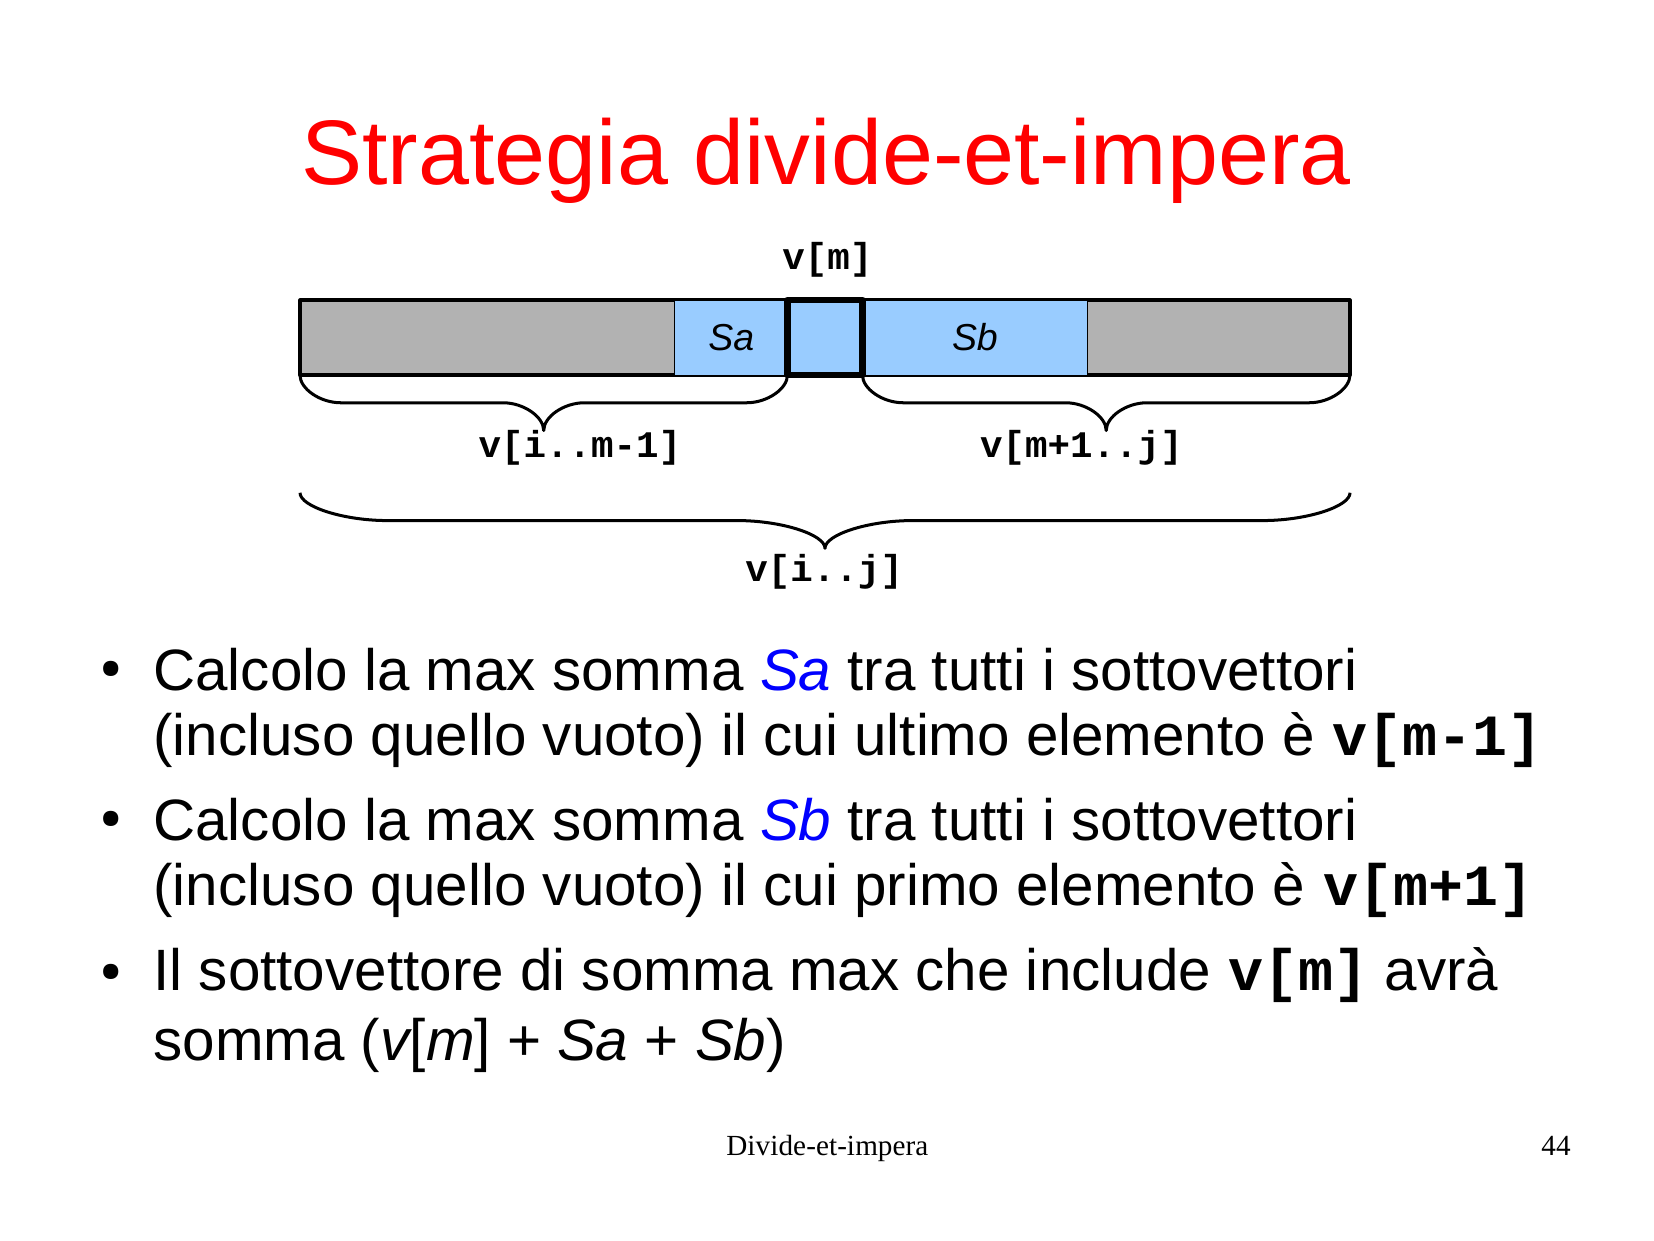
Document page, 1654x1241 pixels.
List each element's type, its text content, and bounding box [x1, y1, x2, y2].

text_box [787, 300, 863, 376]
text_box [300, 300, 674, 376]
text_box v[i..m-1] [463, 418, 697, 476]
text_box Sb [863, 300, 1088, 376]
list Calcolo la max somma Sa tra tutti i sottovettori (incluso quello vuoto) il cui ultimo elemento è v[m-1] Calcolo la max somma Sb tra tutti i sottovettori (incluso quello vuoto) il cui primo elemento è v[m+1] Il sottovettore di somma max che include v[m] avrà somma (v[m] + Sa + Sb) [82, 637, 1571, 1109]
text_box Sa [674, 300, 787, 376]
text_box [1088, 300, 1351, 376]
text_box v[m+1..j] [965, 418, 1198, 476]
title Strategia divide-et-impera [82, 49, 1571, 257]
text_box v[m] [767, 230, 888, 289]
text_box v[i..j] [730, 542, 918, 601]
